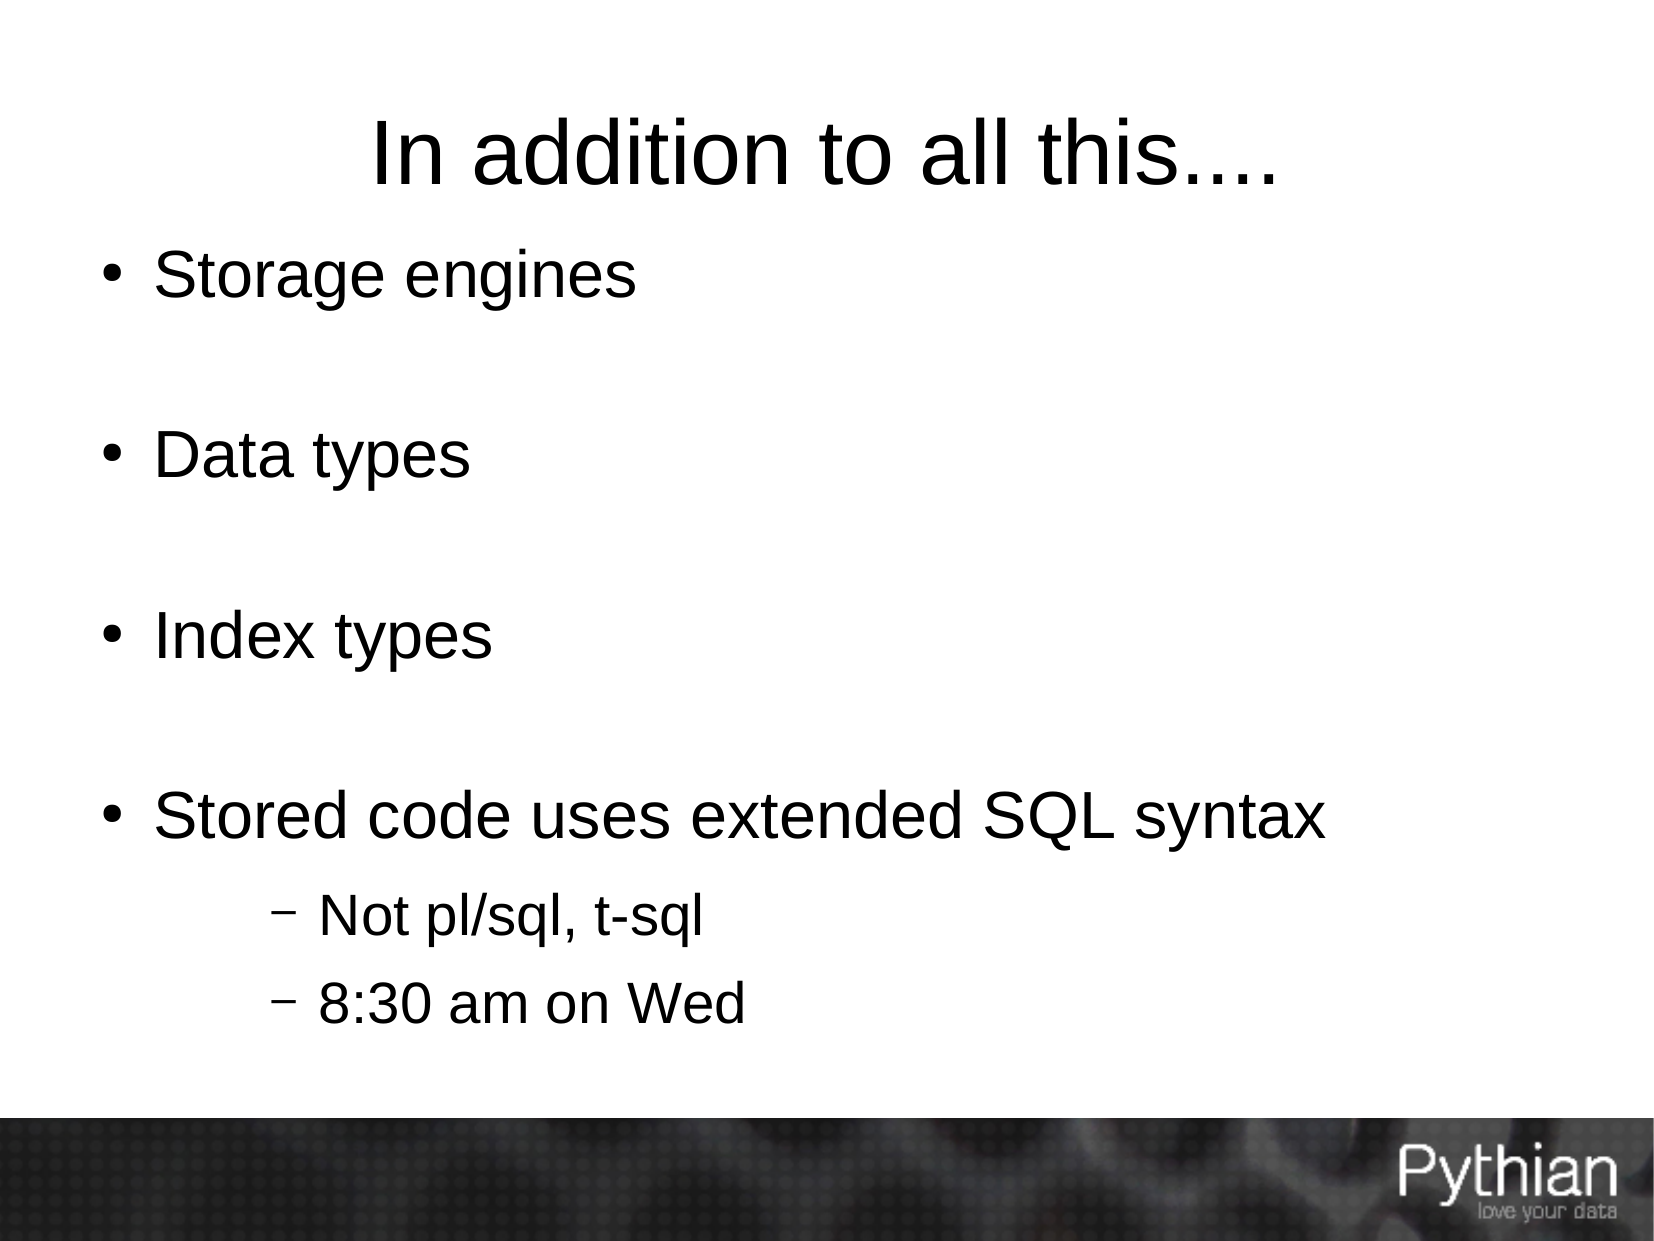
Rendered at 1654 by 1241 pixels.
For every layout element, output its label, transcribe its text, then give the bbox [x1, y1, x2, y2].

list Storage engines Data types Index types Stored code uses extended SQL syntax Not pl/sql, t-sql 8:30 am on Wed [82, 237, 1571, 1041]
picture [0, 1118, 1654, 1241]
title In addition to all this.... [82, 49, 1571, 237]
